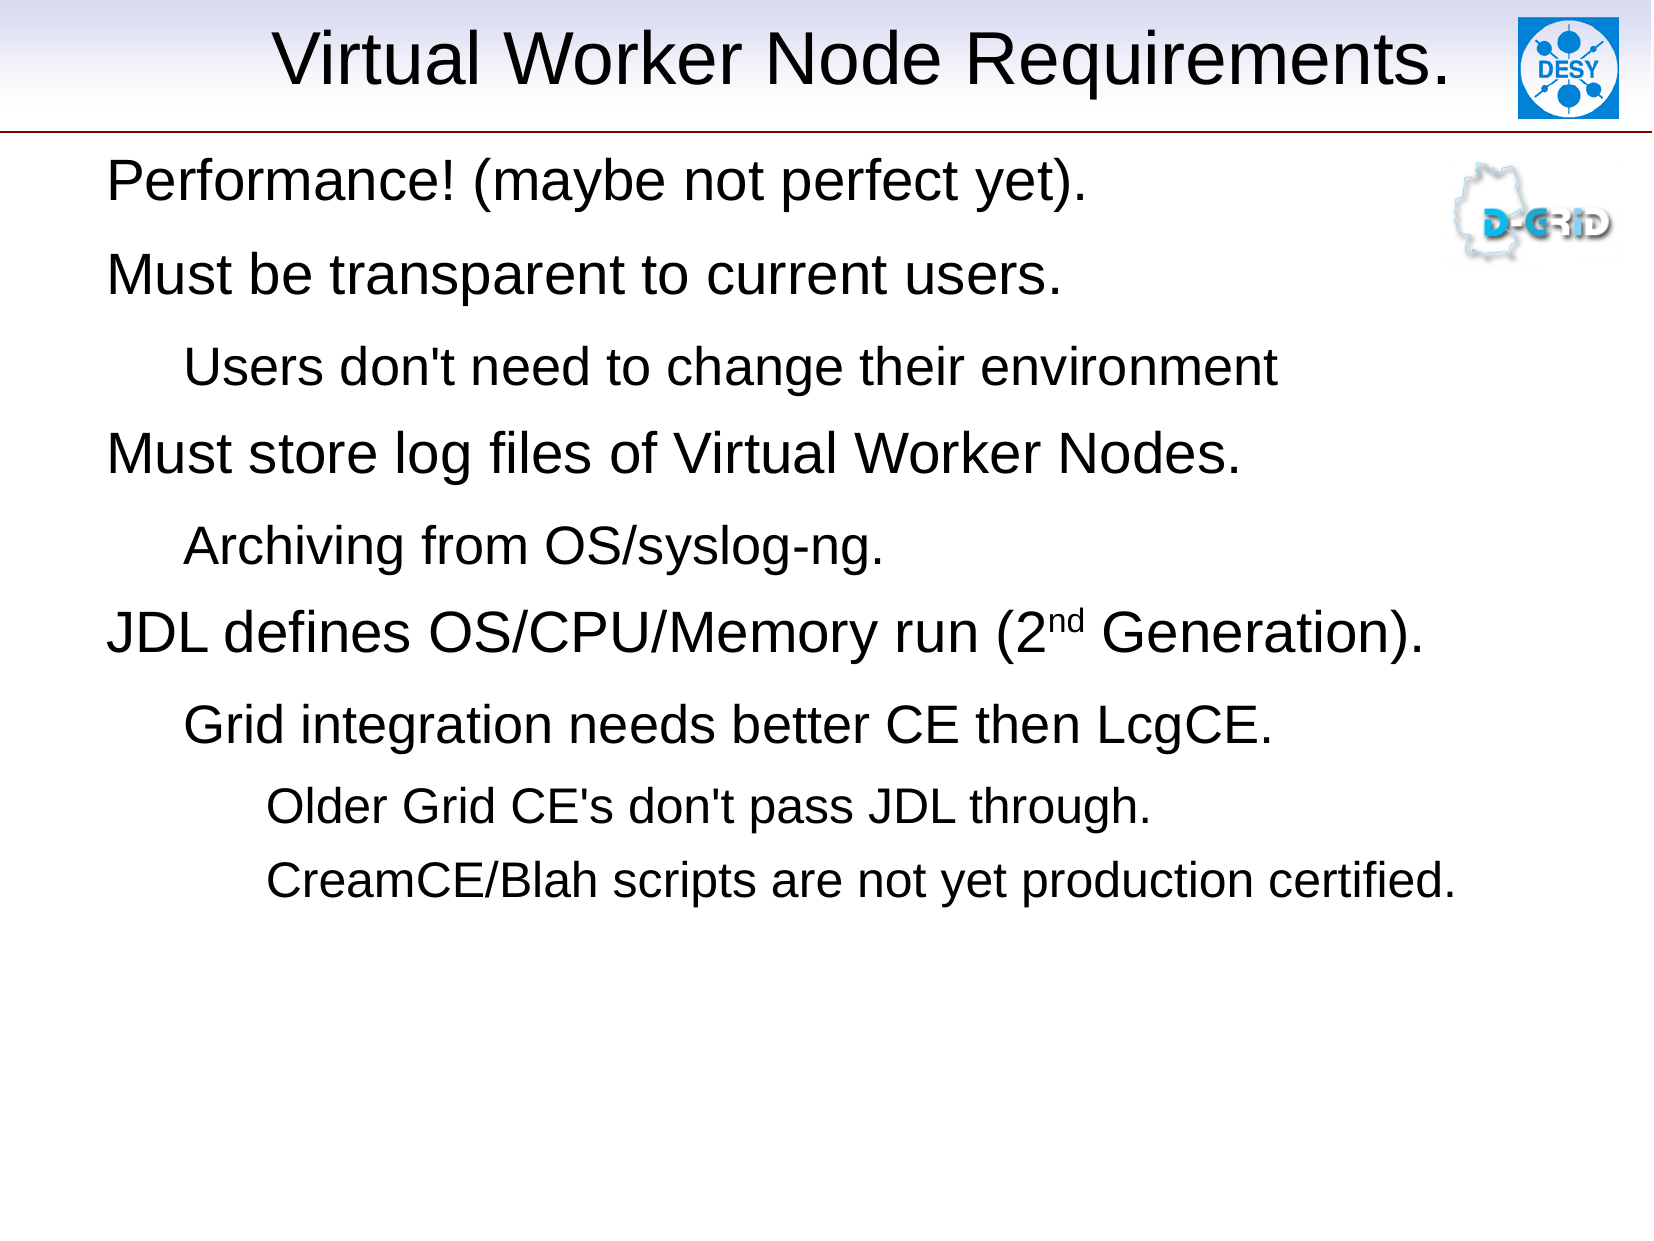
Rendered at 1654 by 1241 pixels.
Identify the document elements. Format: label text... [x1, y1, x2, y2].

list Performance! (maybe not perfect yet). Must be transparent to current users. Users don't need to change their environment Must store log files of Virtual Worker Nodes. Archiving from OS/syslog-ng. JDL defines OS/CPU/Memory run (2nd Generation). Grid integration needs better CE then LcgCE. Older Grid CE's don't pass JDL through. CreamCE/Blah scripts are not yet production certified. [88, 147, 1577, 952]
picture [1607, 17, 1619, 119]
picture [1577, 147, 1646, 266]
title Virtual Worker Node Requirements. [118, 0, 1607, 119]
